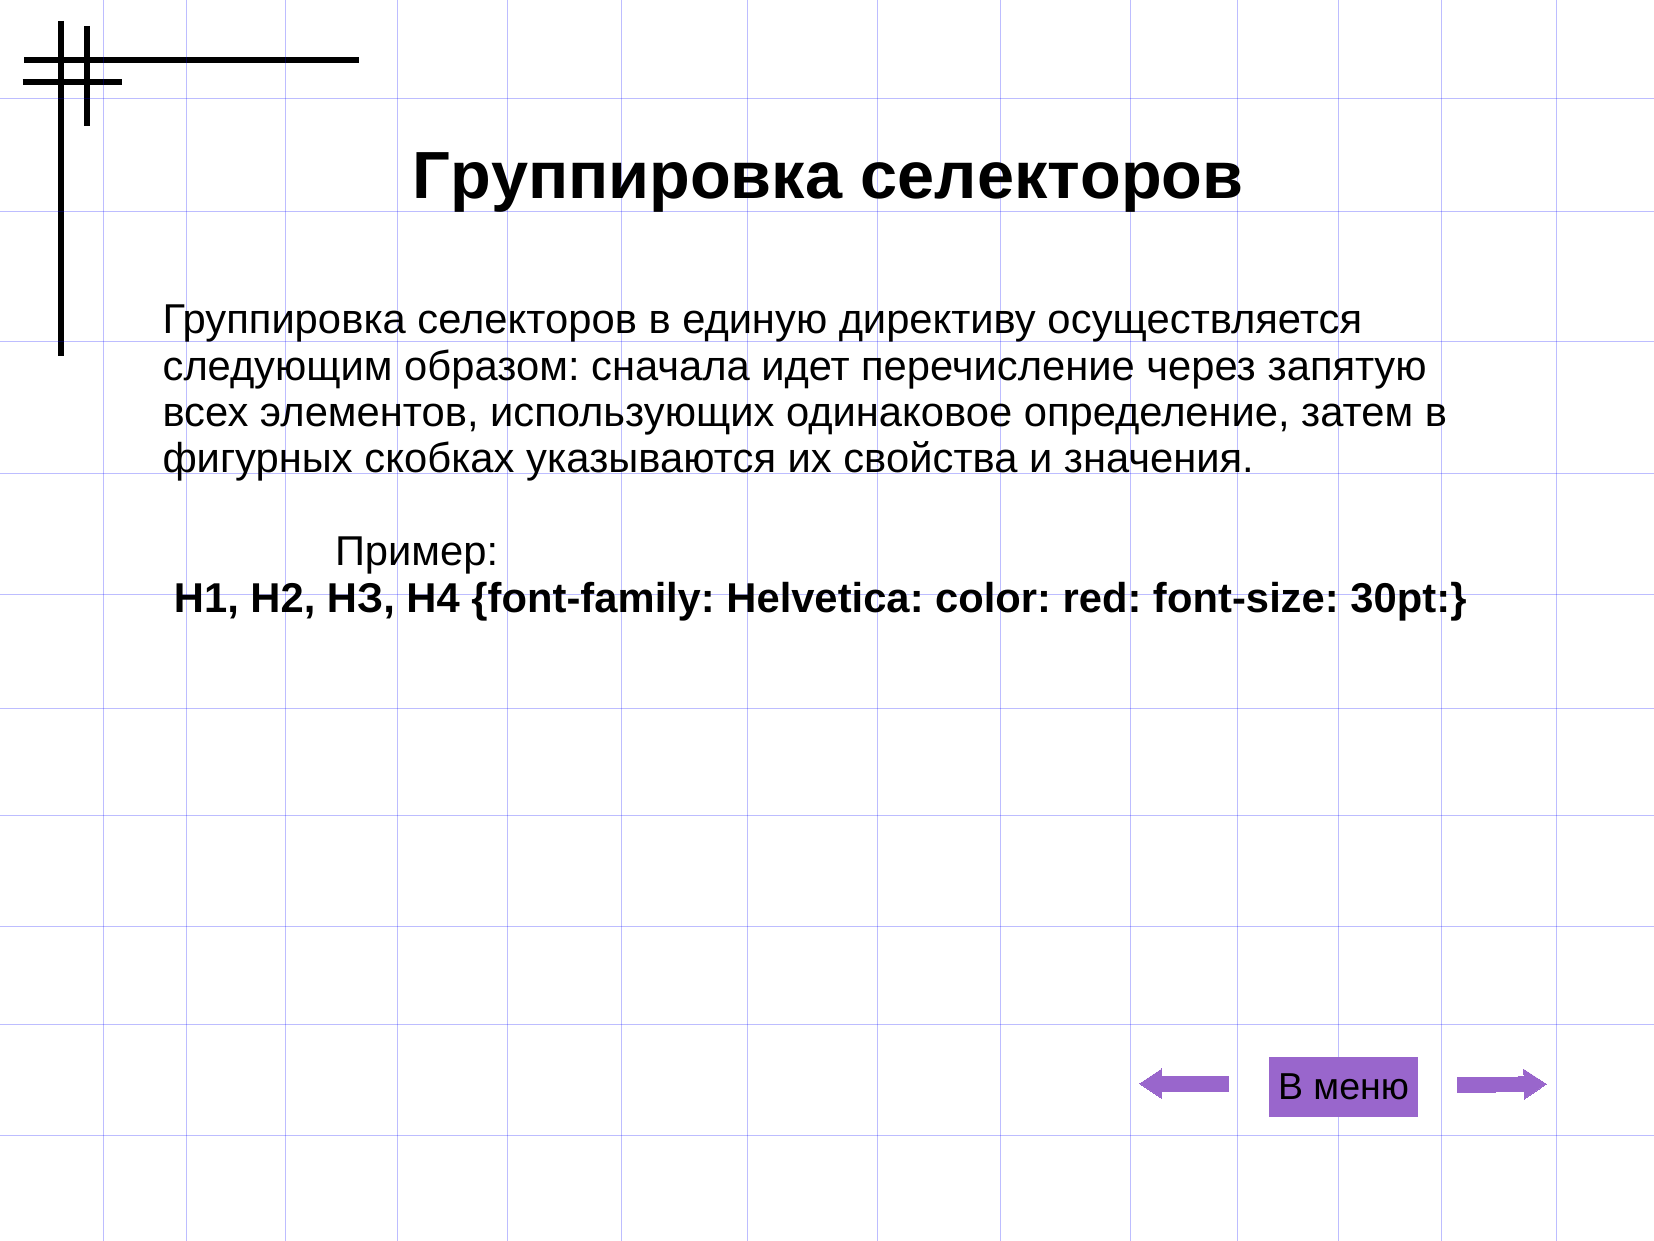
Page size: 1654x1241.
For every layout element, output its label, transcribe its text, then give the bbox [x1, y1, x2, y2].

text_box В меню [1269, 1057, 1418, 1117]
text_box [1457, 1069, 1547, 1100]
text_box [1139, 1068, 1229, 1099]
text_box Группировка селекторов [387, 138, 1270, 214]
text_box Группировка селекторов в единую директиву осуществляется следующим образом: сначала идет перечисление через запятую всех элементов, использующих одинаковое определение, затем в фигурных скобках указываются их свойства и значения. Пример: H1, Н2, НЗ, Н4 {font-family: Helvetica: color: red: font-size: 30pt:} [147, 288, 1485, 721]
